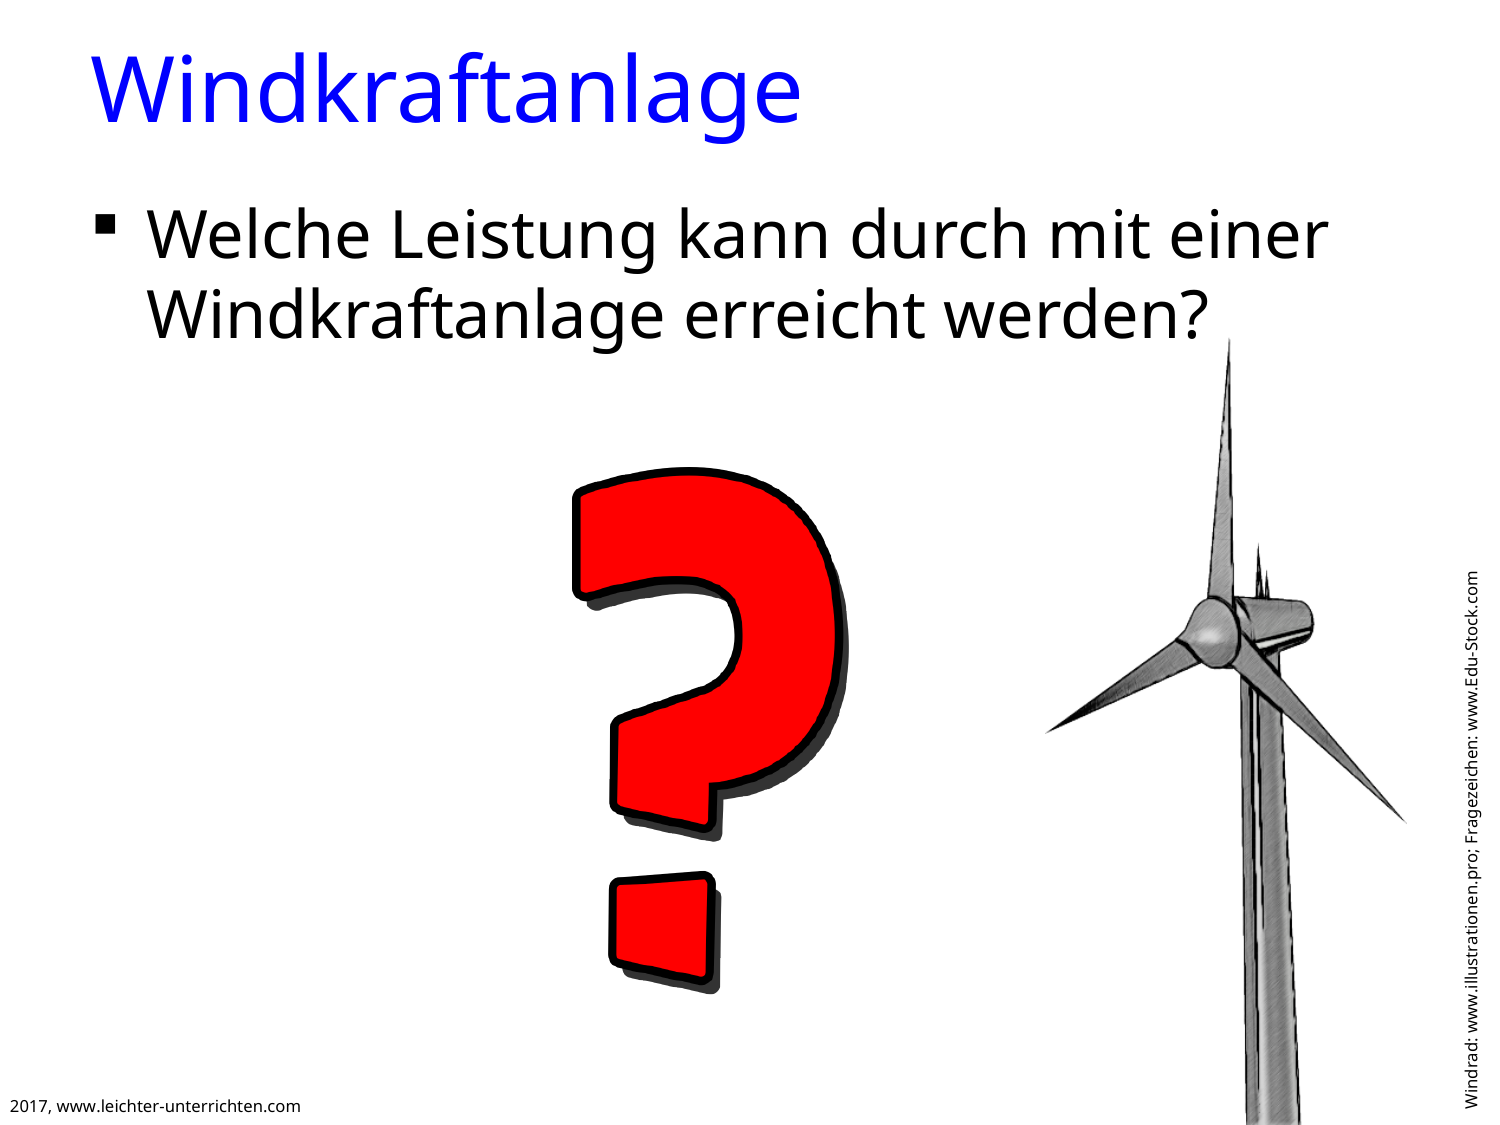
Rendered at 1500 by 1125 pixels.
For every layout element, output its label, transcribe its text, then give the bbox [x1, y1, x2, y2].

title Windkraftanlage [75, 0, 1426, 173]
picture [1045, 337, 1407, 1125]
list Welche Leistung kann durch mit einer Windkraftanlage erreicht werden? [75, 184, 1426, 1059]
picture [572, 467, 854, 995]
text_box Windrad: www.illustrationen.pro; Fragezeichen: www.Edu-Stock.com [1453, 326, 1489, 1124]
